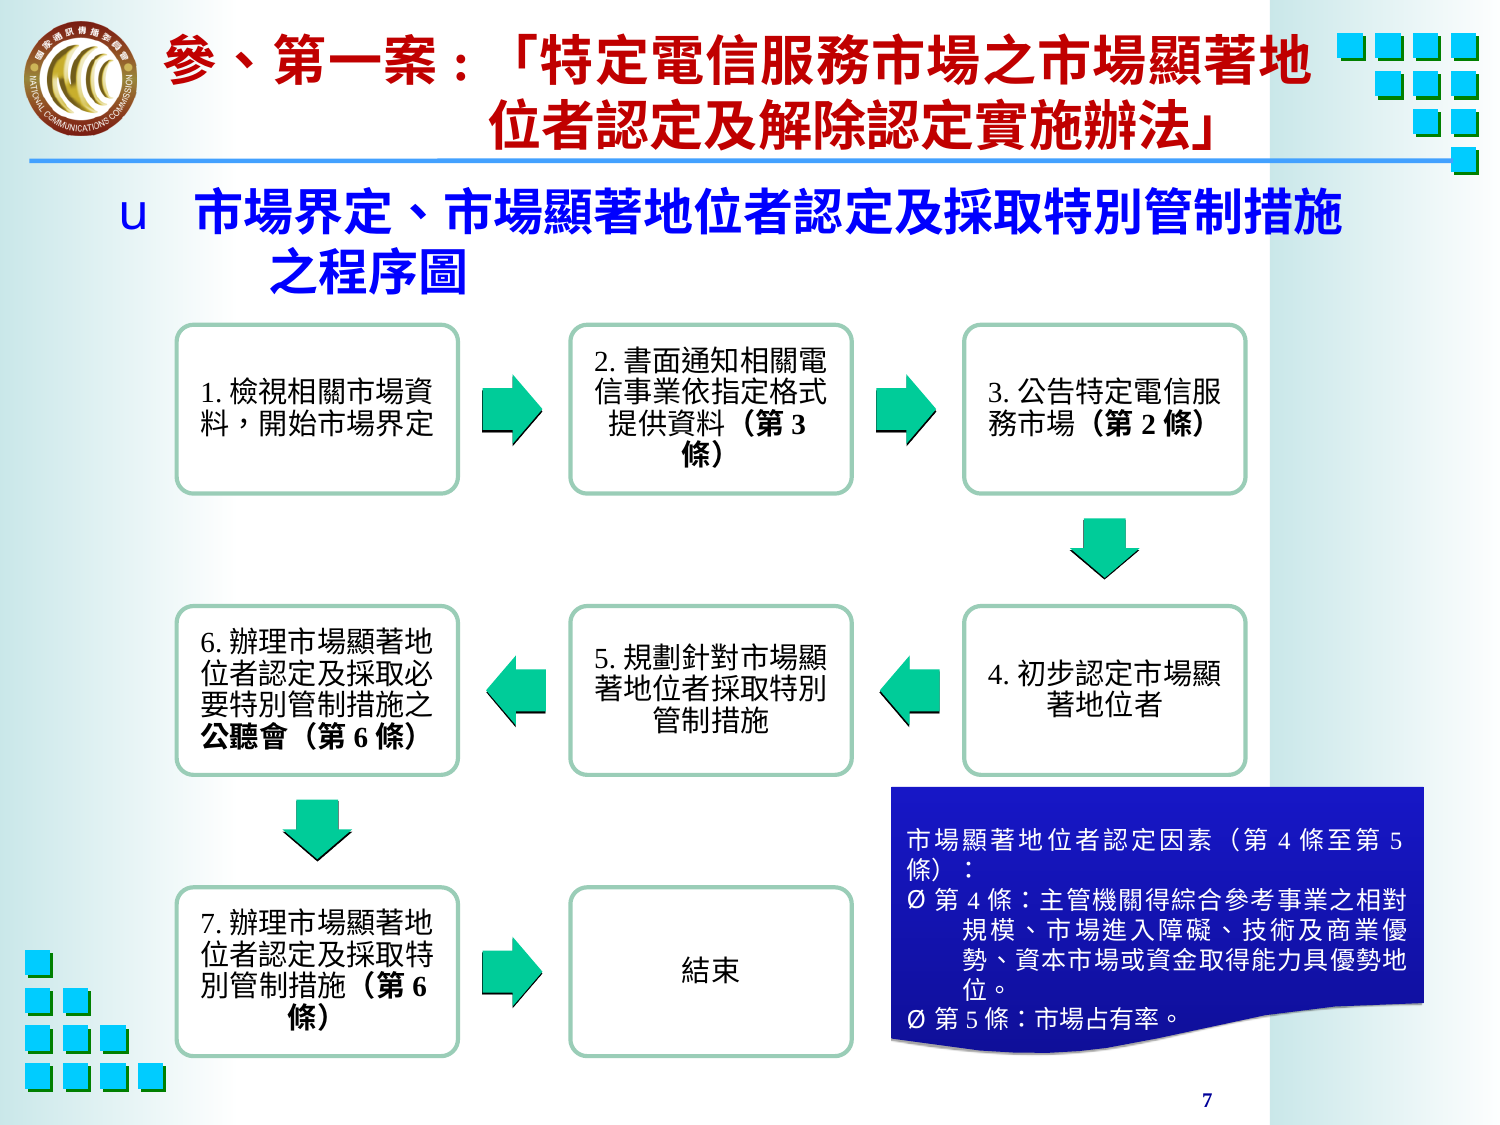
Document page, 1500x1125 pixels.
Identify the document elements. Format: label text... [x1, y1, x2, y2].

text_box 6.辦理市場顯著地位者認定及採取必要特別管制措施之公聽會（第6條） [176, 606, 458, 775]
text_box 7.辦理市場顯著地位者認定及採取特別管制措施（第6條） [176, 887, 458, 1057]
text_box 5.規劃針對市場顯著地位者採取特別管制措施 [570, 606, 852, 775]
title 參、第一案:「特定電信服務市場之市場顯著地位者認定及解除認定實施辦法」 [147, 19, 1329, 150]
text_box 3.公告特定電信服務市場（第2條） [964, 324, 1246, 494]
text_box 市場界定、市場顯著地位者認定及採取特別管制措施之程序圖 [104, 173, 1373, 308]
text_box 1.檢視相關市場資料，開始市場界定 [176, 324, 458, 494]
text_box 4.初步認定市場顯著地位者 [964, 606, 1246, 775]
text_box 結束 [570, 887, 852, 1057]
text_box 市場顯著地位者認定因素（第4條至第5條）： 第4條：主管機關得綜合參考事業之相對規模、市場進入障礙、技術及商業優勢、資本市場或資金取得能力具優勢地位。 第5條：市場占有率。 [891, 786, 1424, 1053]
text_box 2.書面通知相關電信事業依指定格式提供資料（第3條） [570, 324, 852, 494]
